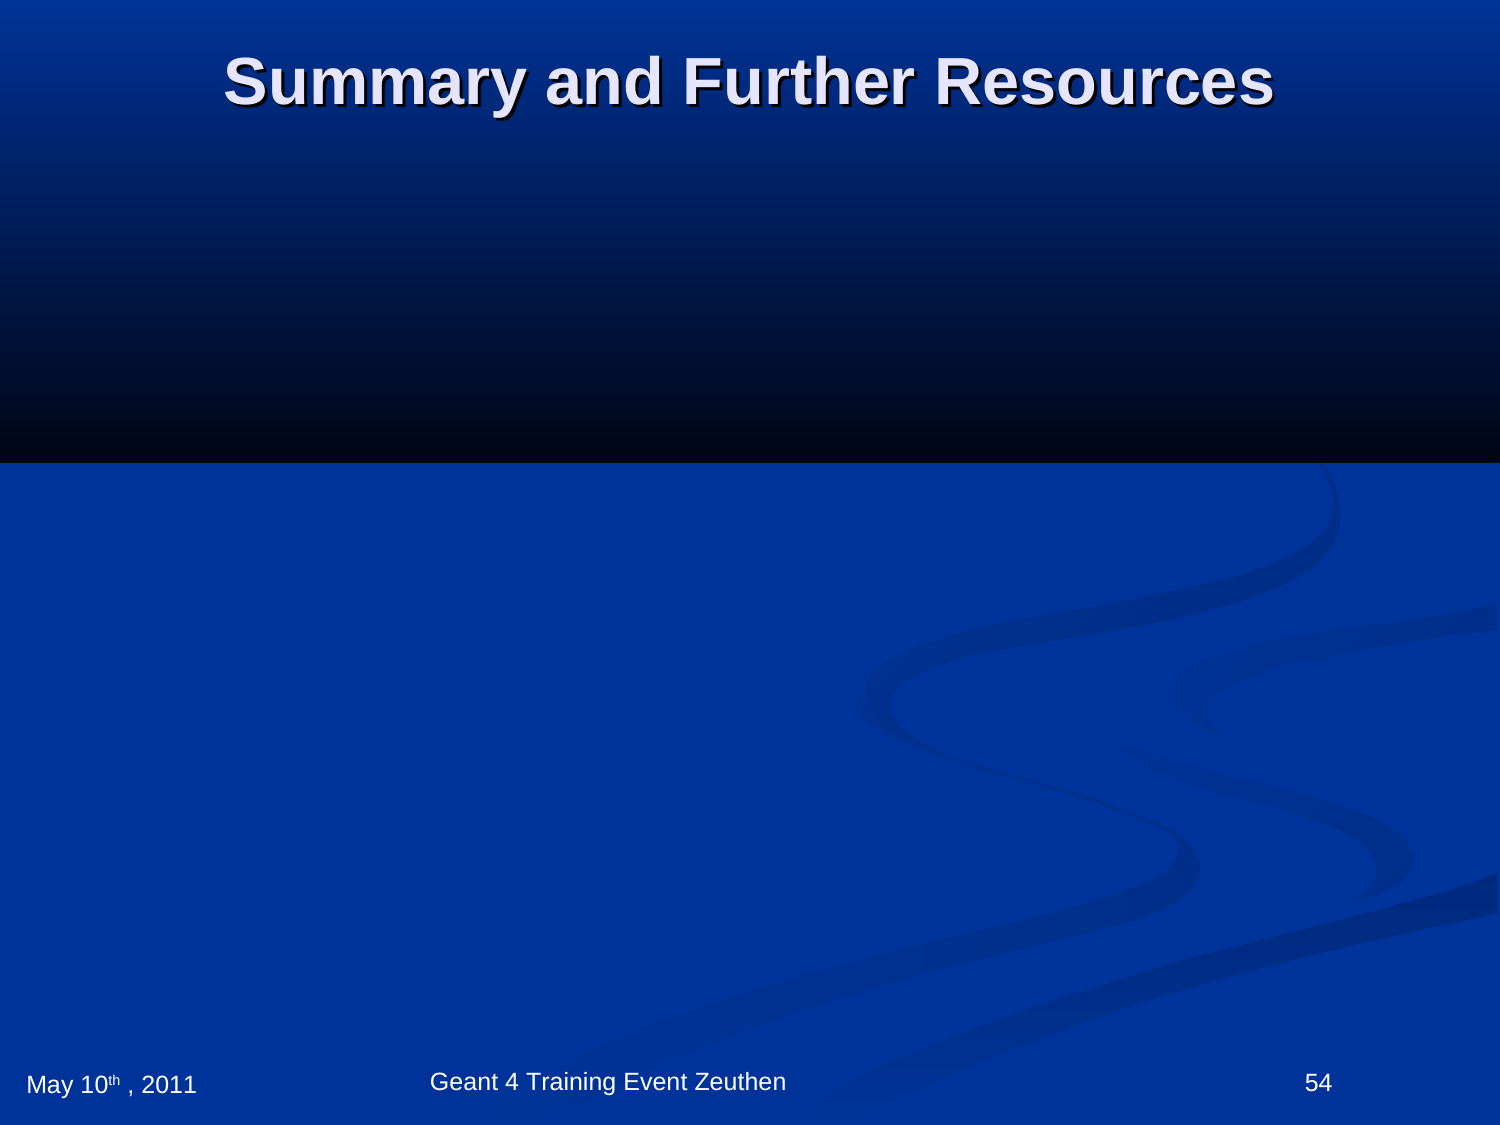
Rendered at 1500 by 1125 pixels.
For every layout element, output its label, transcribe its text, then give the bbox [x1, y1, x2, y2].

title Summary and Further Resources [75, 12, 1426, 143]
